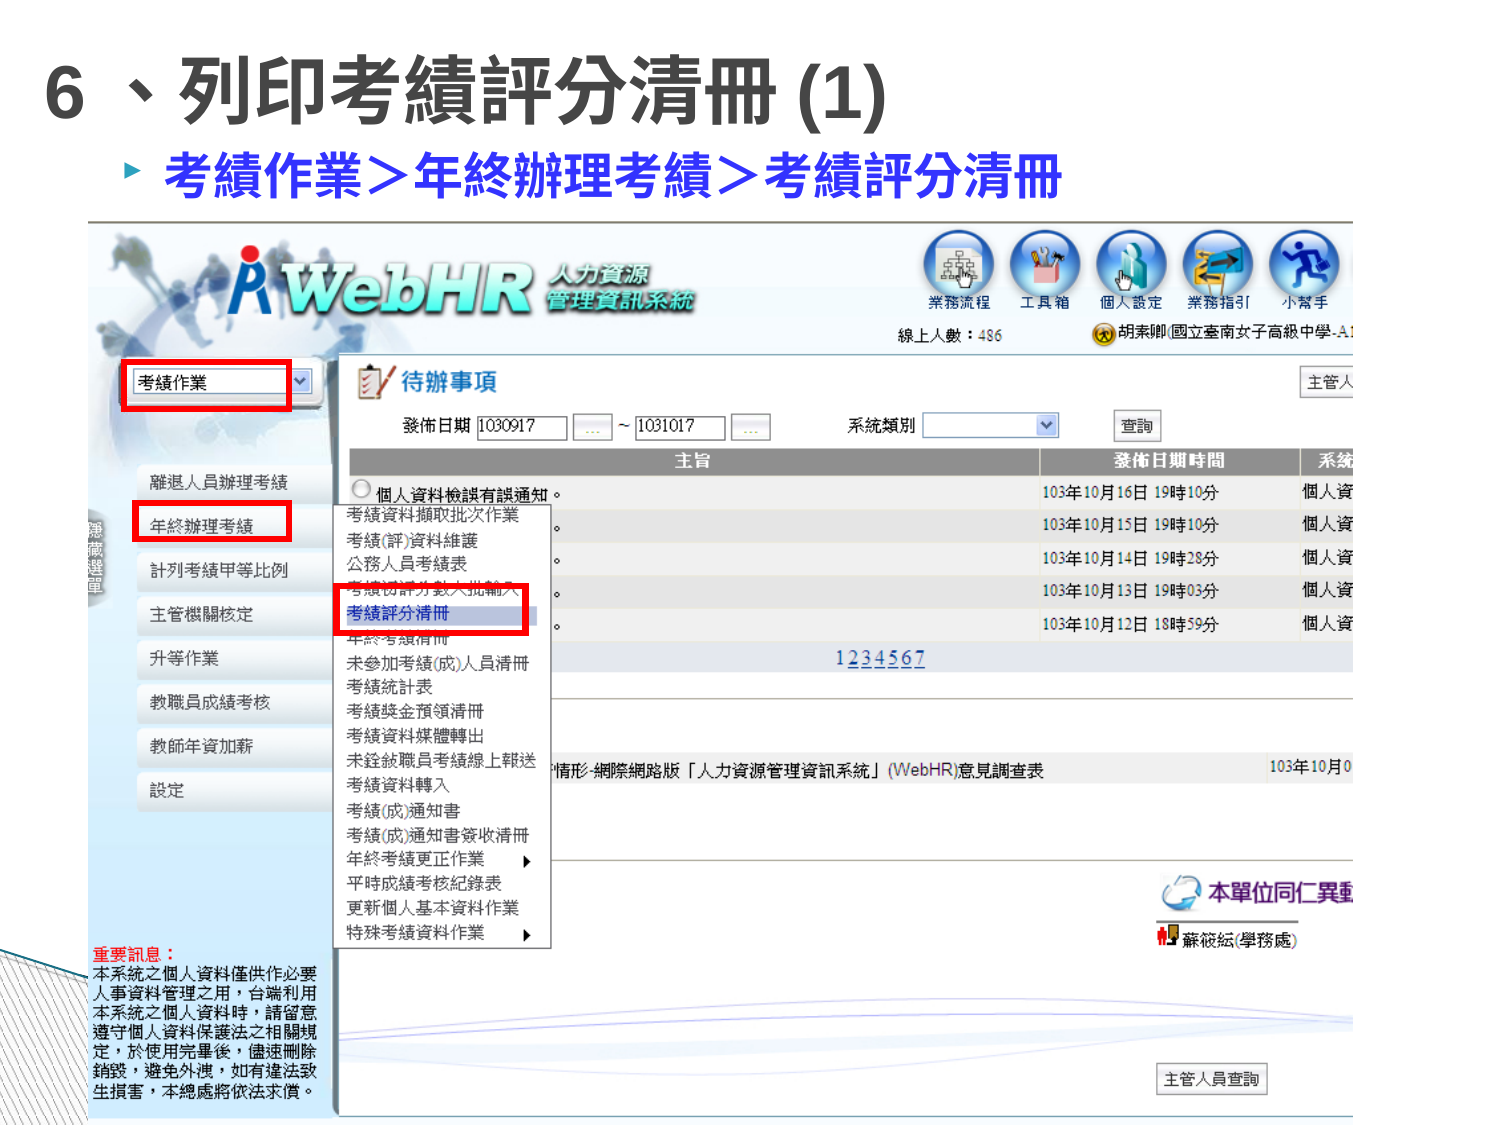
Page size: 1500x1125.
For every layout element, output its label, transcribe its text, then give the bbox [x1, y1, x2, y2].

picture [0, 221, 1353, 1125]
list 考績作業＞年終辦理考績＞考績評分清冊 [88, 147, 1439, 880]
text_box 6、列印考績評分清冊(1) [29, 30, 1459, 147]
